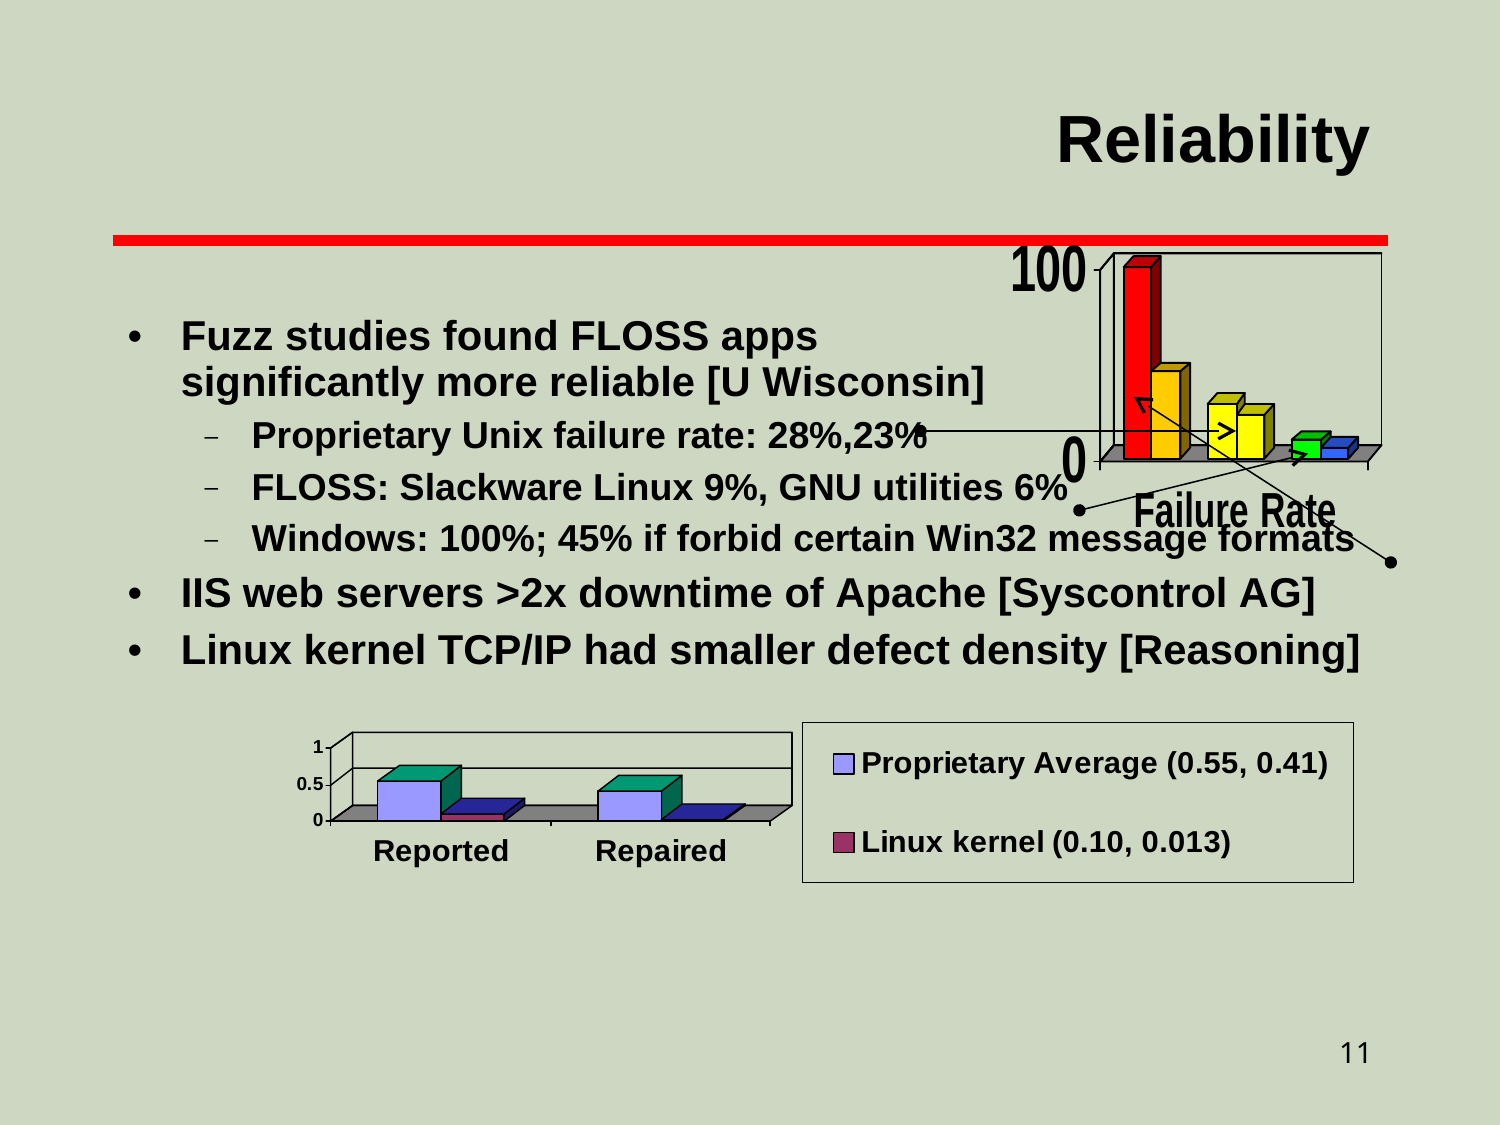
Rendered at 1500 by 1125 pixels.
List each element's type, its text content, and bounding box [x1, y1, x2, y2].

chart [920, 168, 1466, 602]
title Reliability [90, 64, 1372, 215]
list Fuzz studies found FLOSS apps significantly more reliable [U Wisconsin] Proprietary Unix failure rate: 28%,23% FLOSS: Slackware Linux 9%, GNU utilities 6% Windows: 100%; 45% if forbid certain Win32 message formats IIS web servers >2x downtime of Apache [Syscontrol AG] Linux kernel TCP/IP had smaller defect density [Reasoning] [110, 312, 1391, 1038]
chart [71, 709, 1388, 901]
